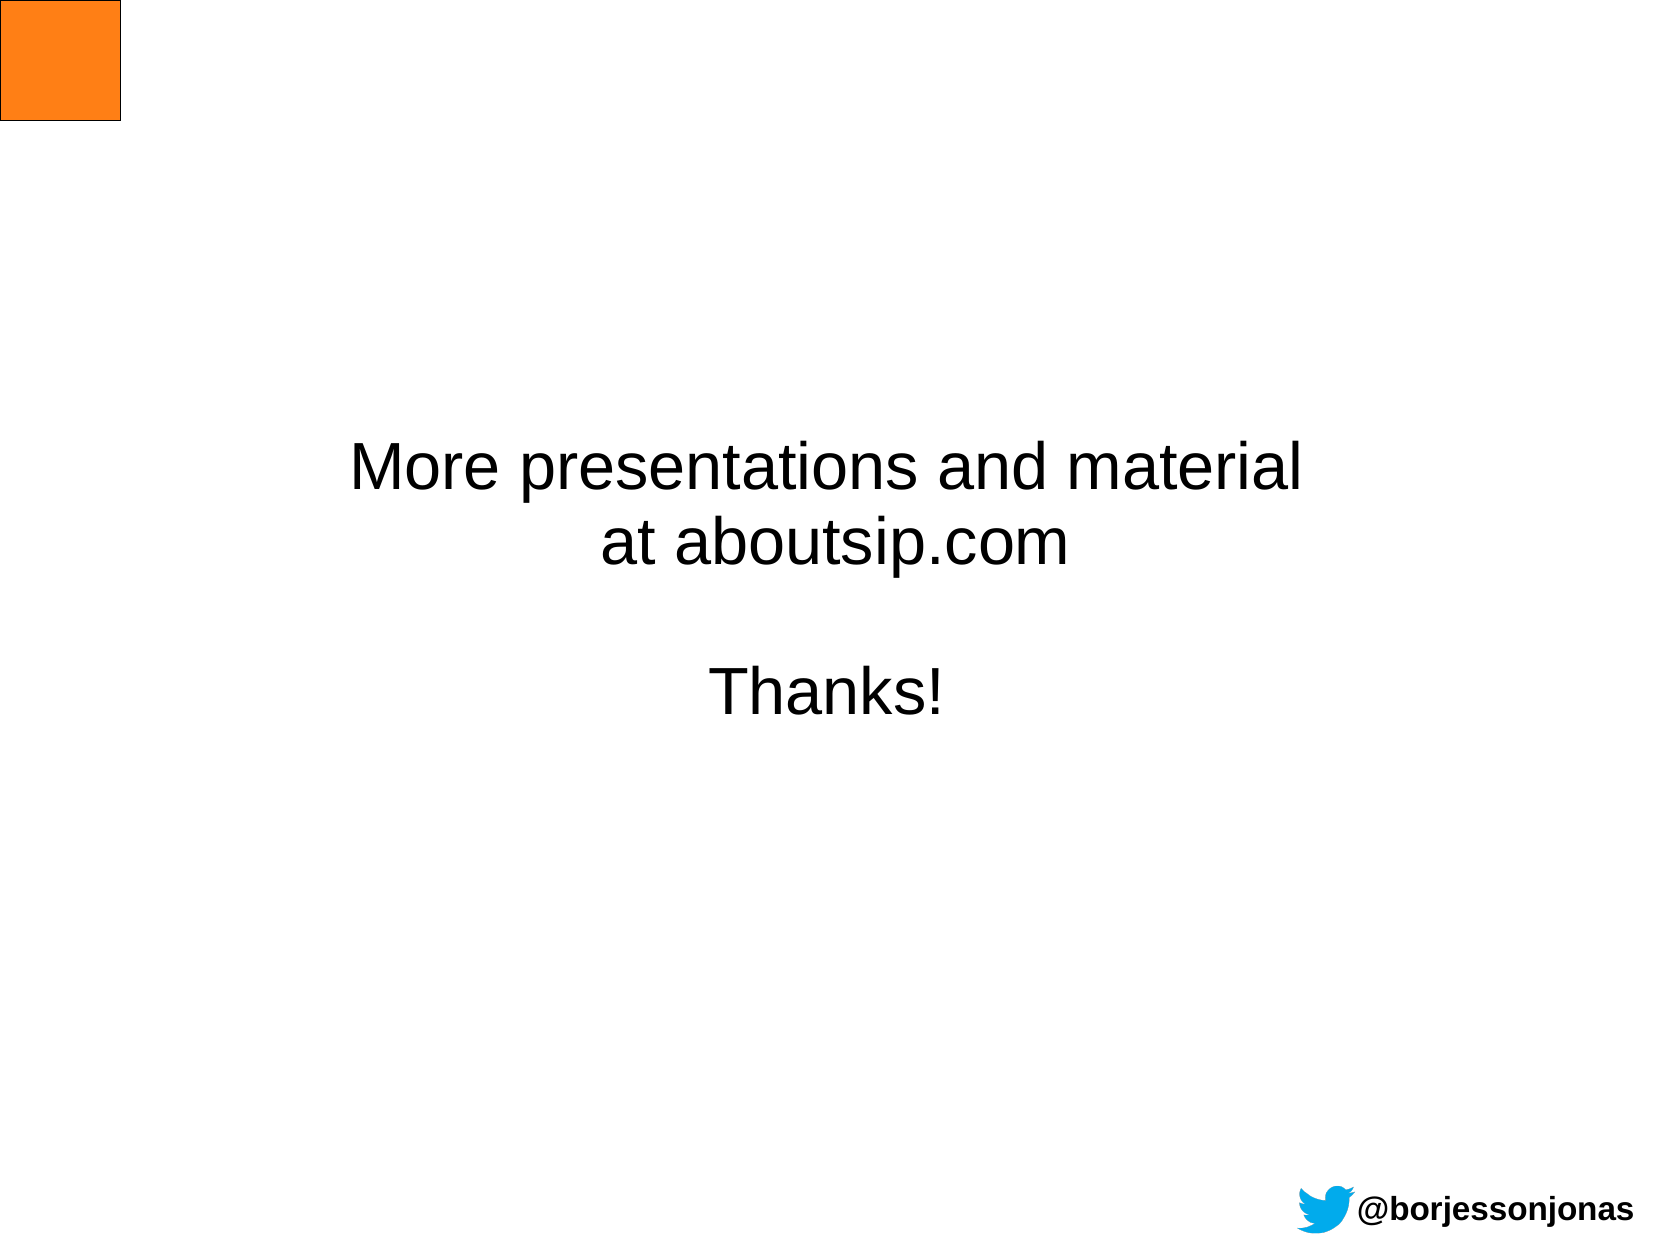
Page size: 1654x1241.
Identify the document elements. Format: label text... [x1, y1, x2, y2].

subtitle More presentations and material at aboutsip.com Thanks! [82, 49, 1571, 1109]
picture [1277, 1160, 1375, 1241]
